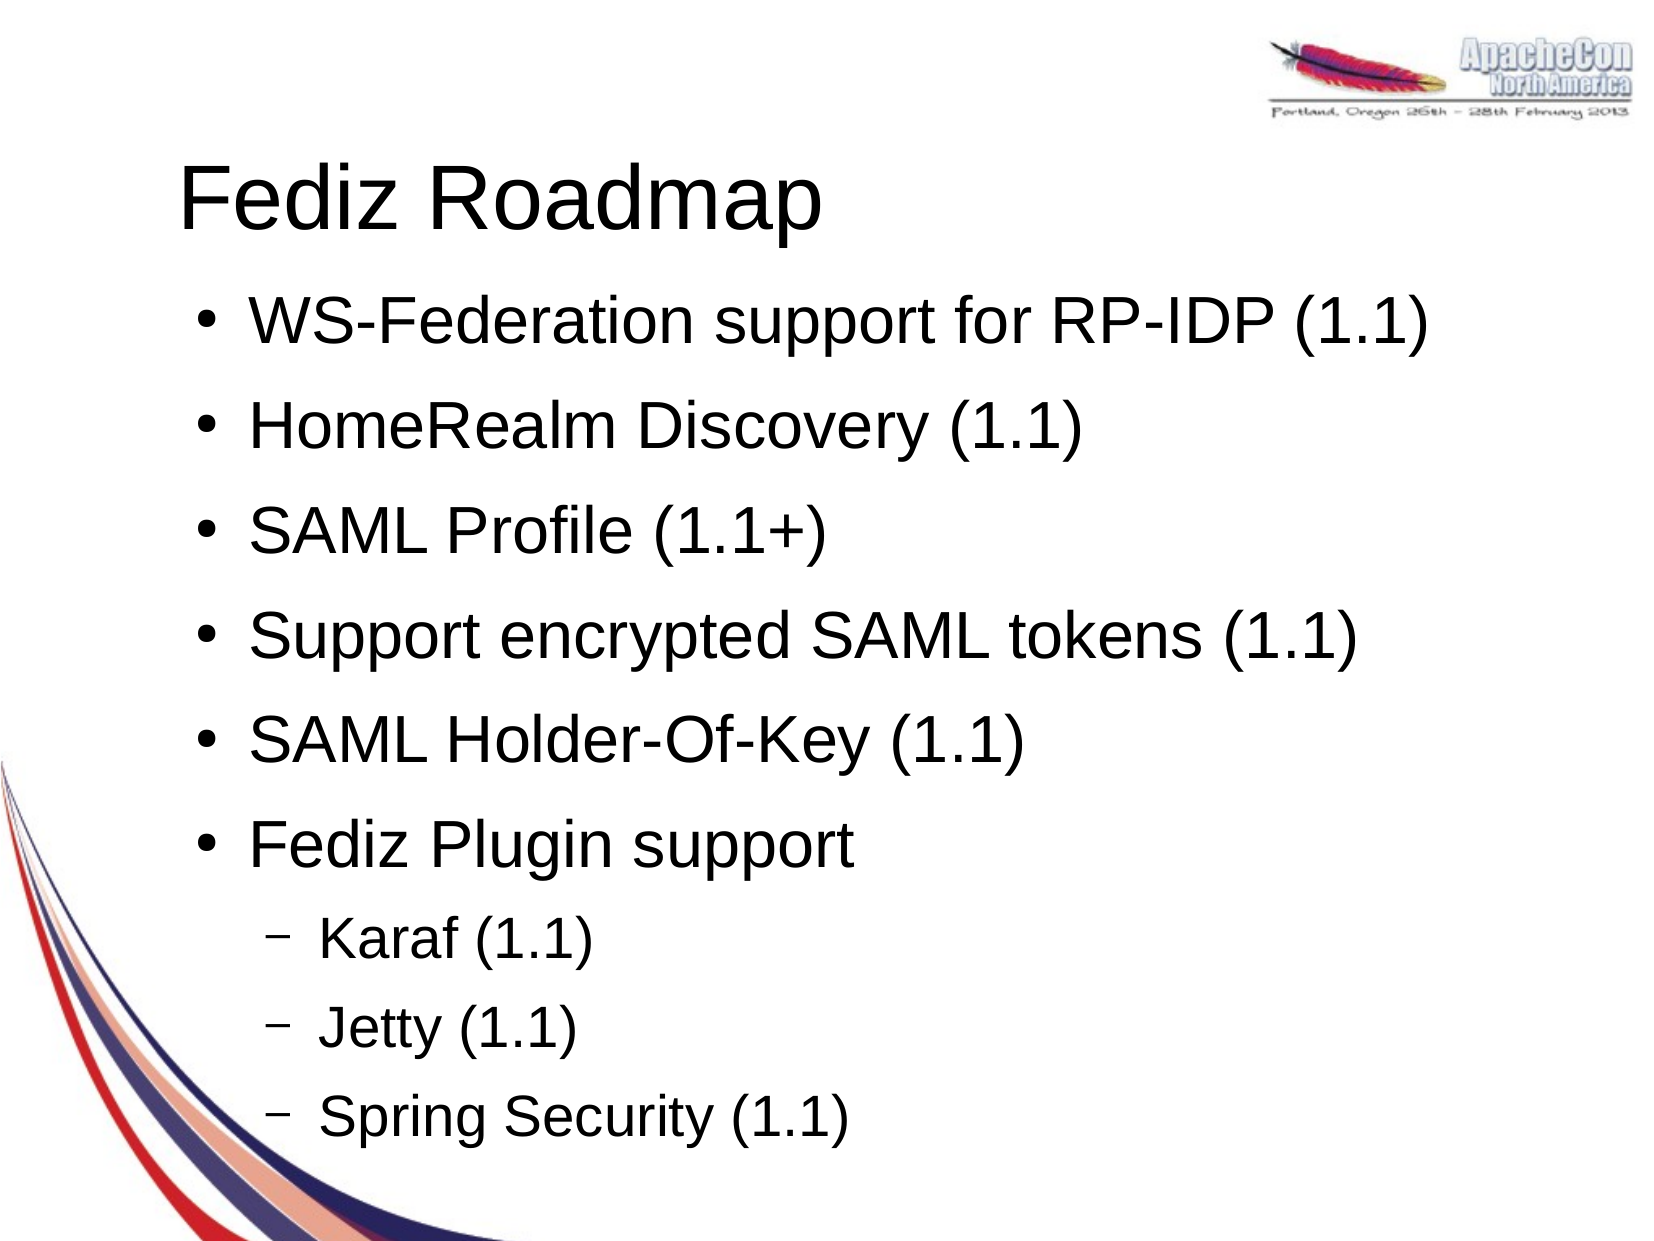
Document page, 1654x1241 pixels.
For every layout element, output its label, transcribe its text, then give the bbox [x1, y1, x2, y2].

title Fediz Roadmap [177, 146, 1536, 250]
picture [0, 0, 1654, 1241]
list WS-Federation support for RP-IDP (1.1) HomeRealm Discovery (1.1) SAML Profile (1.1+) Support encrypted SAML tokens (1.1) SAML Holder-Of-Key (1.1) Fediz Plugin support Karaf (1.1) Jetty (1.1) Spring Security (1.1) [177, 283, 1536, 1149]
